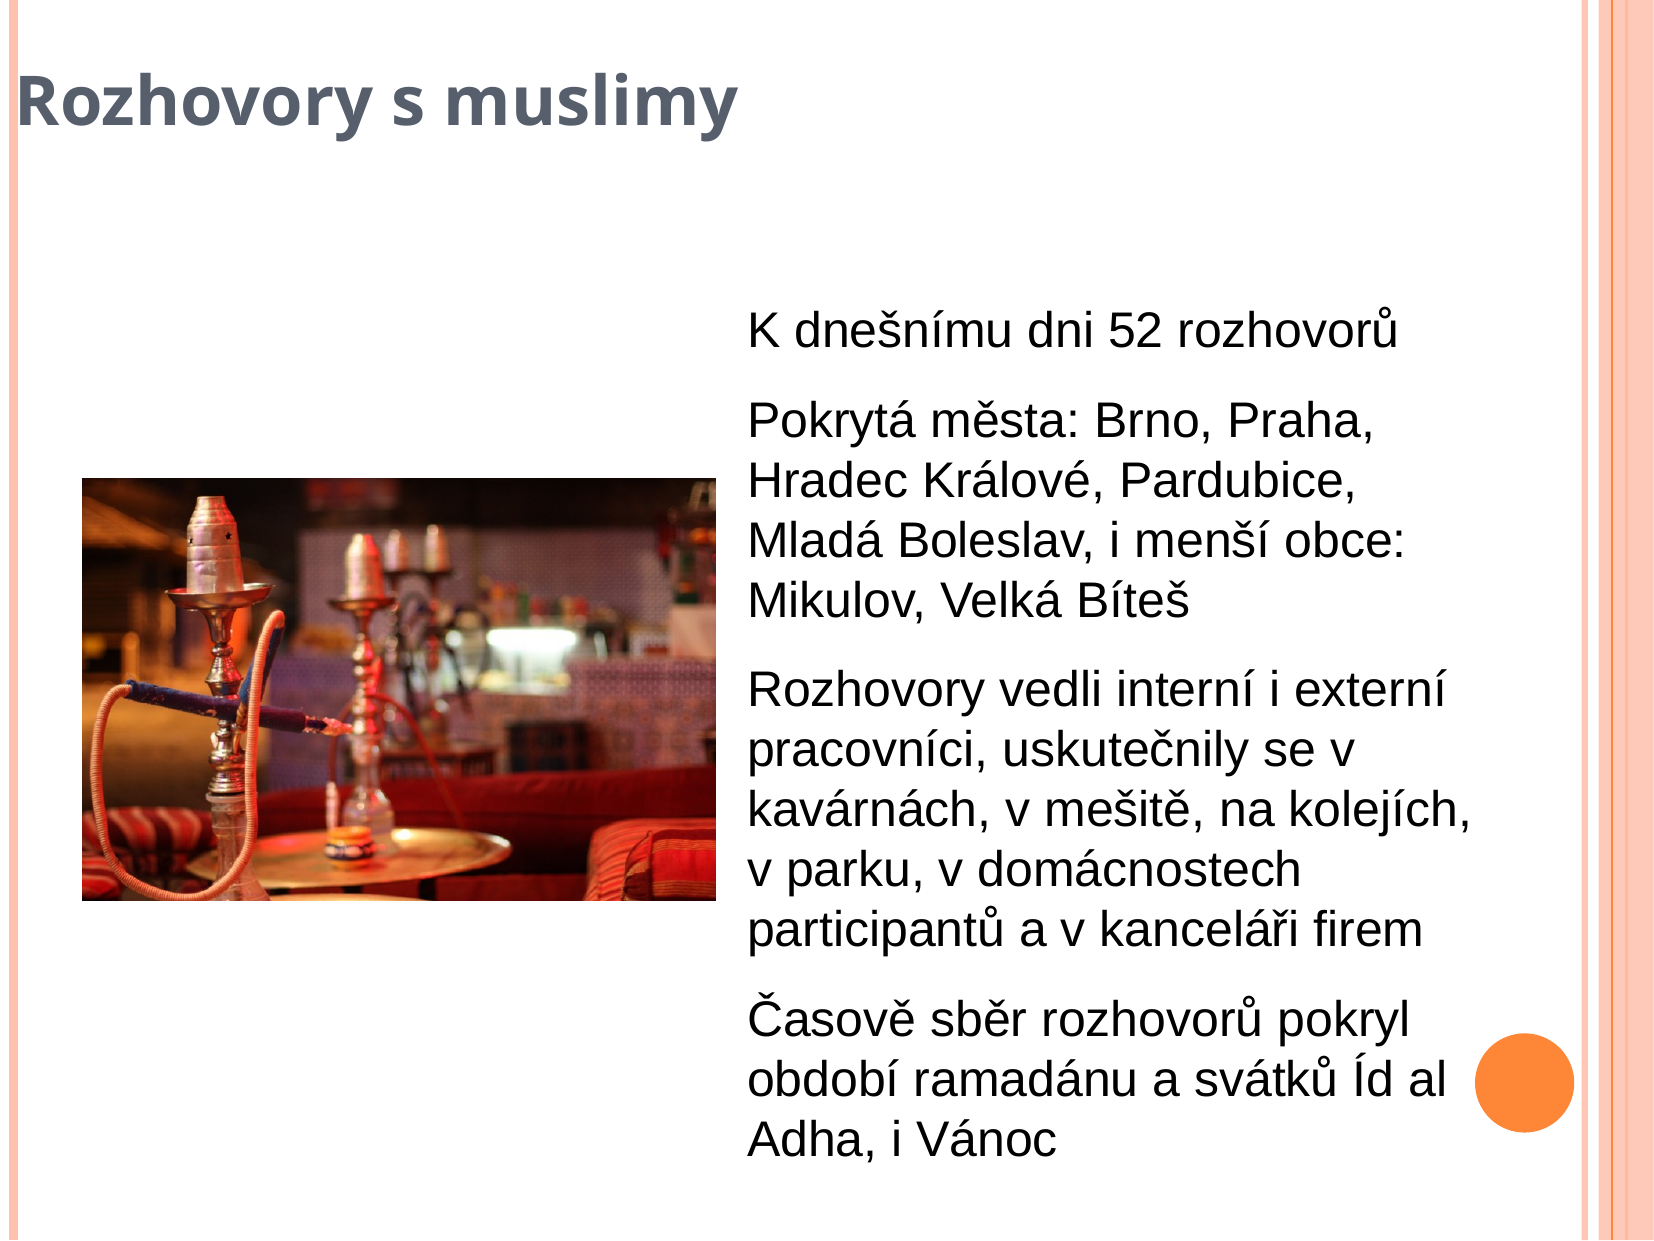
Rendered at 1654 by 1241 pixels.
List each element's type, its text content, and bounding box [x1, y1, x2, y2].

picture [82, 478, 716, 901]
title Rozhovory s muslimy [0, 49, 1489, 257]
list K dnešnímu dni 52 rozhovorů Pokrytá města: Brno, Praha, Hradec Králové, Pardubice, Mladá Boleslav, i menší obce: Mikulov, Velká Bíteš Rozhovory vedli interní i externí pracovníci, uskutečnily se v kavárnách, v mešitě, na kolejích, v parku, v domácnostech participantů a v kanceláři firem Časově sběr rozhovorů pokryl období ramadánu a svátků Íd al Adha, i Vánoc [732, 290, 1489, 1121]
